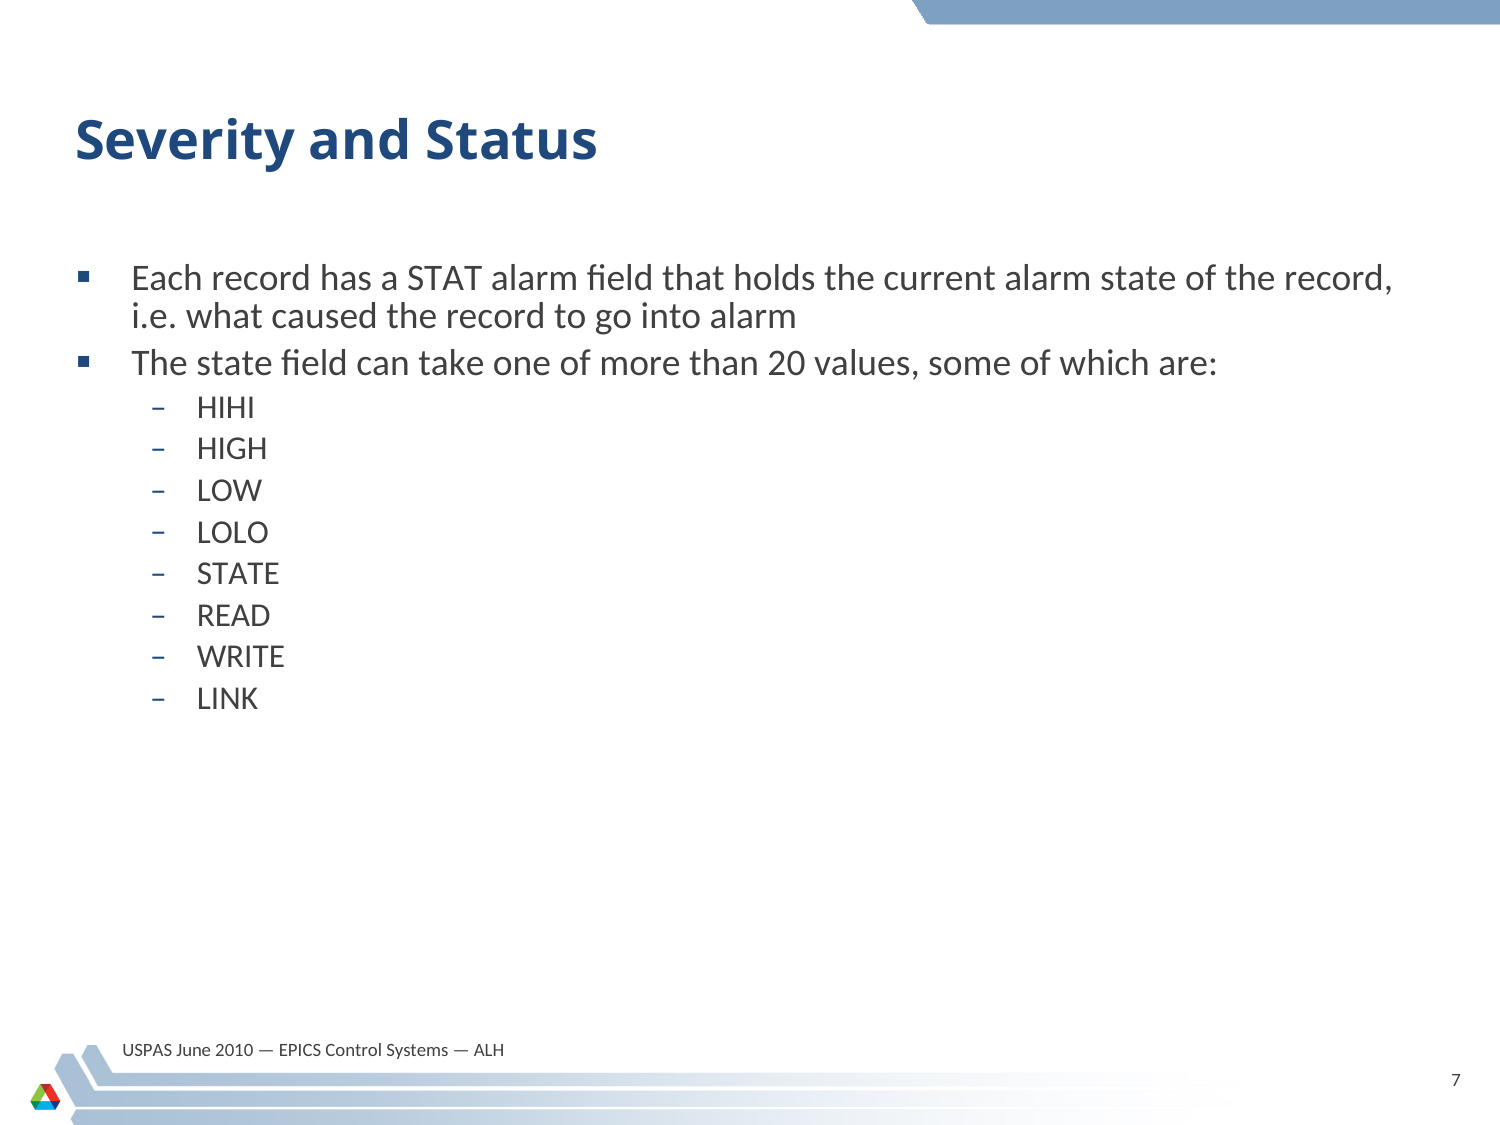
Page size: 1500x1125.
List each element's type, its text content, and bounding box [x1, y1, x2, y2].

picture [0, 1037, 1500, 1125]
title Severity and Status [75, 45, 1426, 233]
list Each record has a STAT alarm field that holds the current alarm state of the record, i.e. what caused the record to go into alarm The state field can take one of more than 20 values, some of which are: HIHI HIGH LOW LOLO STATE READ WRITE LINK [75, 262, 1426, 1006]
picture [0, 0, 1500, 26]
